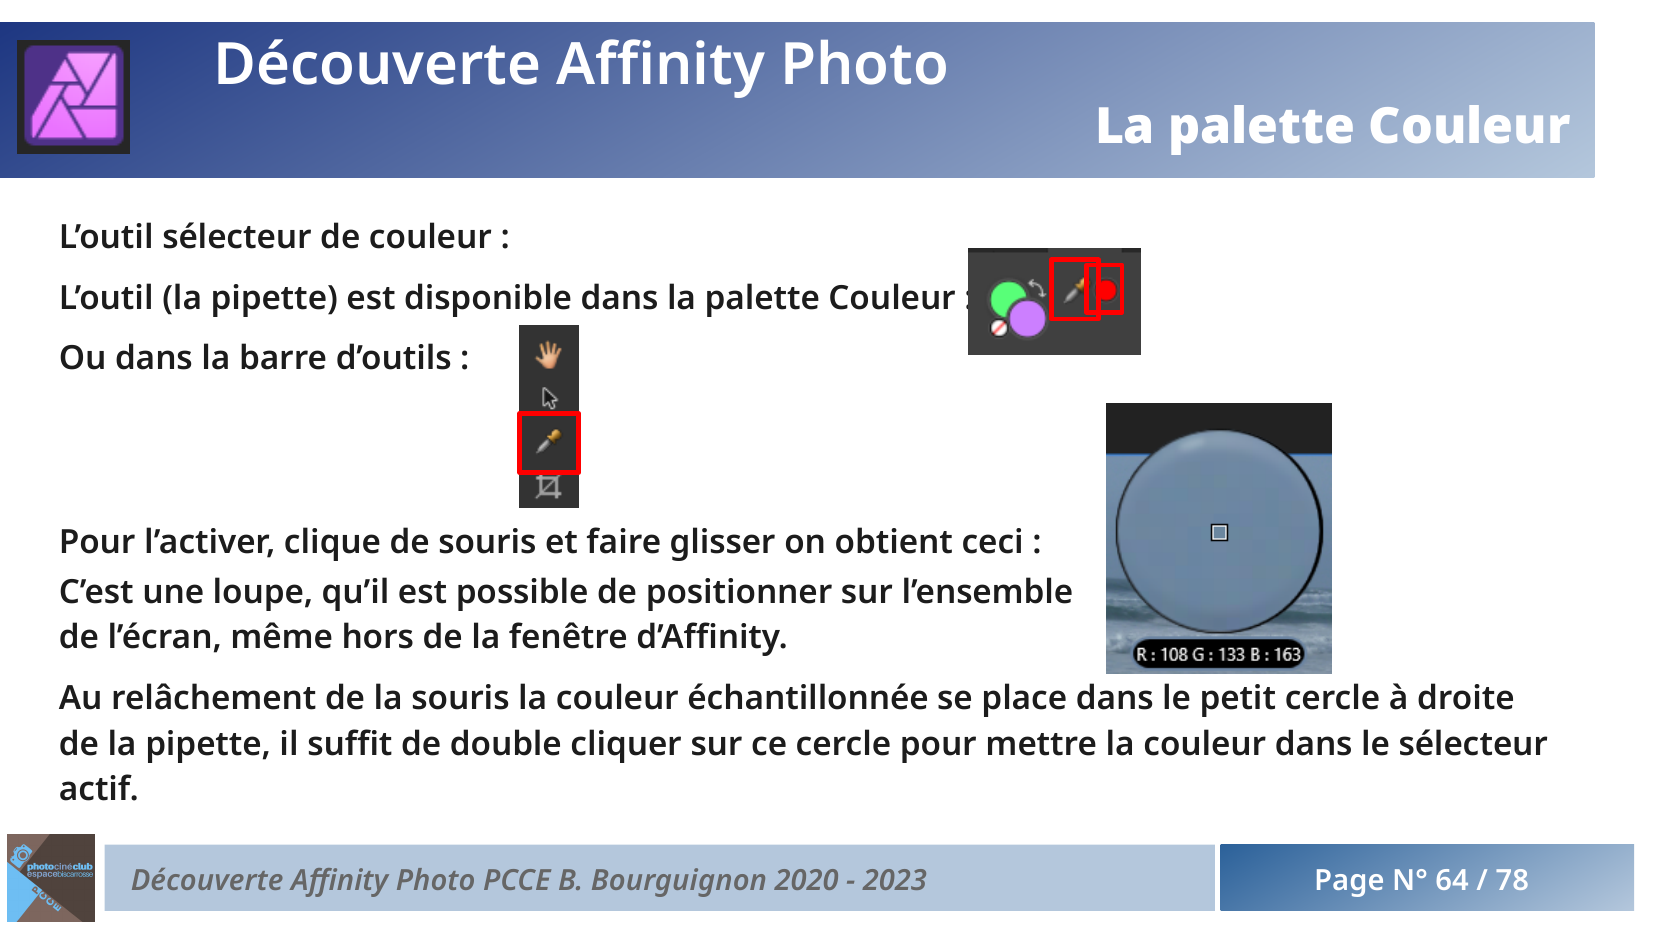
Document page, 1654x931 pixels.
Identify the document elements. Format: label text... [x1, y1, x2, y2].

list L’outil sélecteur de couleur : L’outil (la pipette) est disponible dans la palette Couleur : Ou dans la barre d’outils : Pour l’activer, clique de souris et faire glisser on obtient ceci : C’est une loupe, qu’il est possible de positionner sur l’ensemble de l’écran, même hors de la fenêtre d’Affinity. Au relâchement de la souris la couleur échantillonnée se place dans le petit cercle à droite de la pipette, il suffit de double cliquer sur ce cercle pour mettre la couleur dans le sélecteur actif. [59, 212, 1565, 820]
picture [7, 834, 95, 922]
picture [17, 40, 130, 154]
picture [1106, 403, 1332, 674]
picture [522, 416, 576, 470]
picture [968, 248, 1141, 355]
picture [519, 475, 579, 508]
title La palette Couleur [874, 47, 1571, 158]
picture [519, 325, 579, 411]
